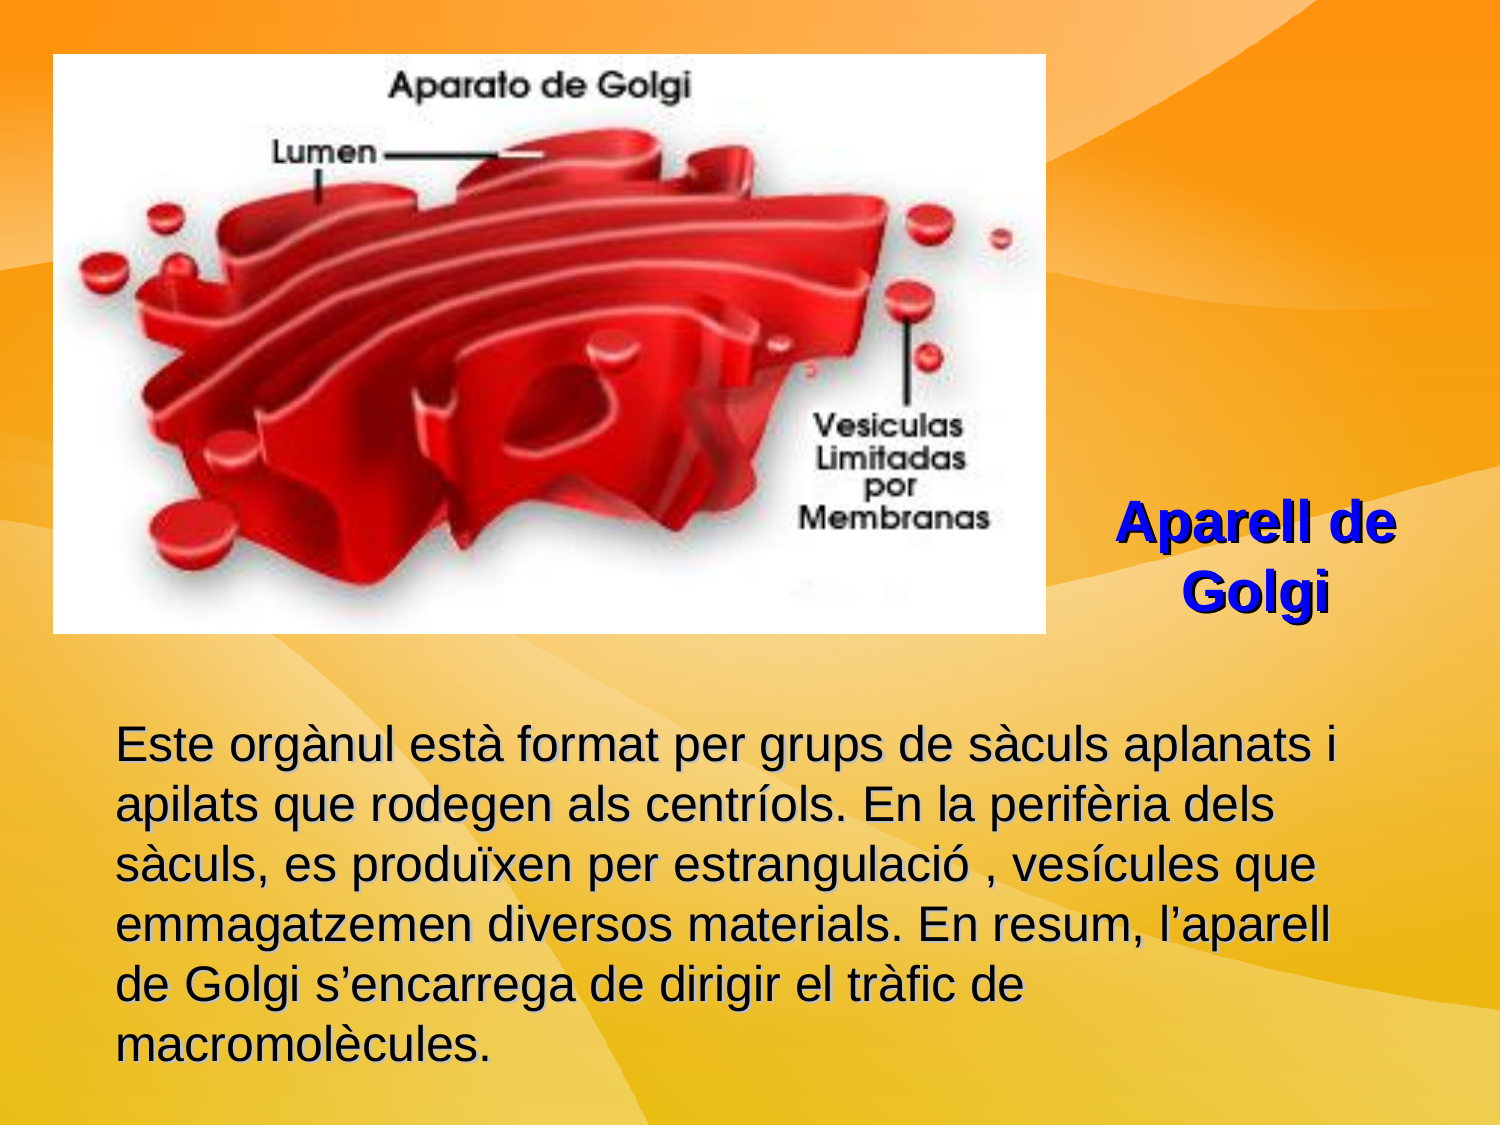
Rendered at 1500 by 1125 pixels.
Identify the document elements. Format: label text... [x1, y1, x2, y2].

list Este orgànul està format per grups de sàculs aplanats i apilats que rodegen als centríols. En la perifèria dels sàculs, es produïxen per estrangulació , vesícules que emmagatzemen diversos materials. En resum, l’aparell de Golgi s’encarrega de dirigir el tràfic de macromolècules. [100, 704, 1400, 1125]
title Aparell de Golgi [1069, 475, 1443, 631]
picture [0, 0, 1500, 1125]
